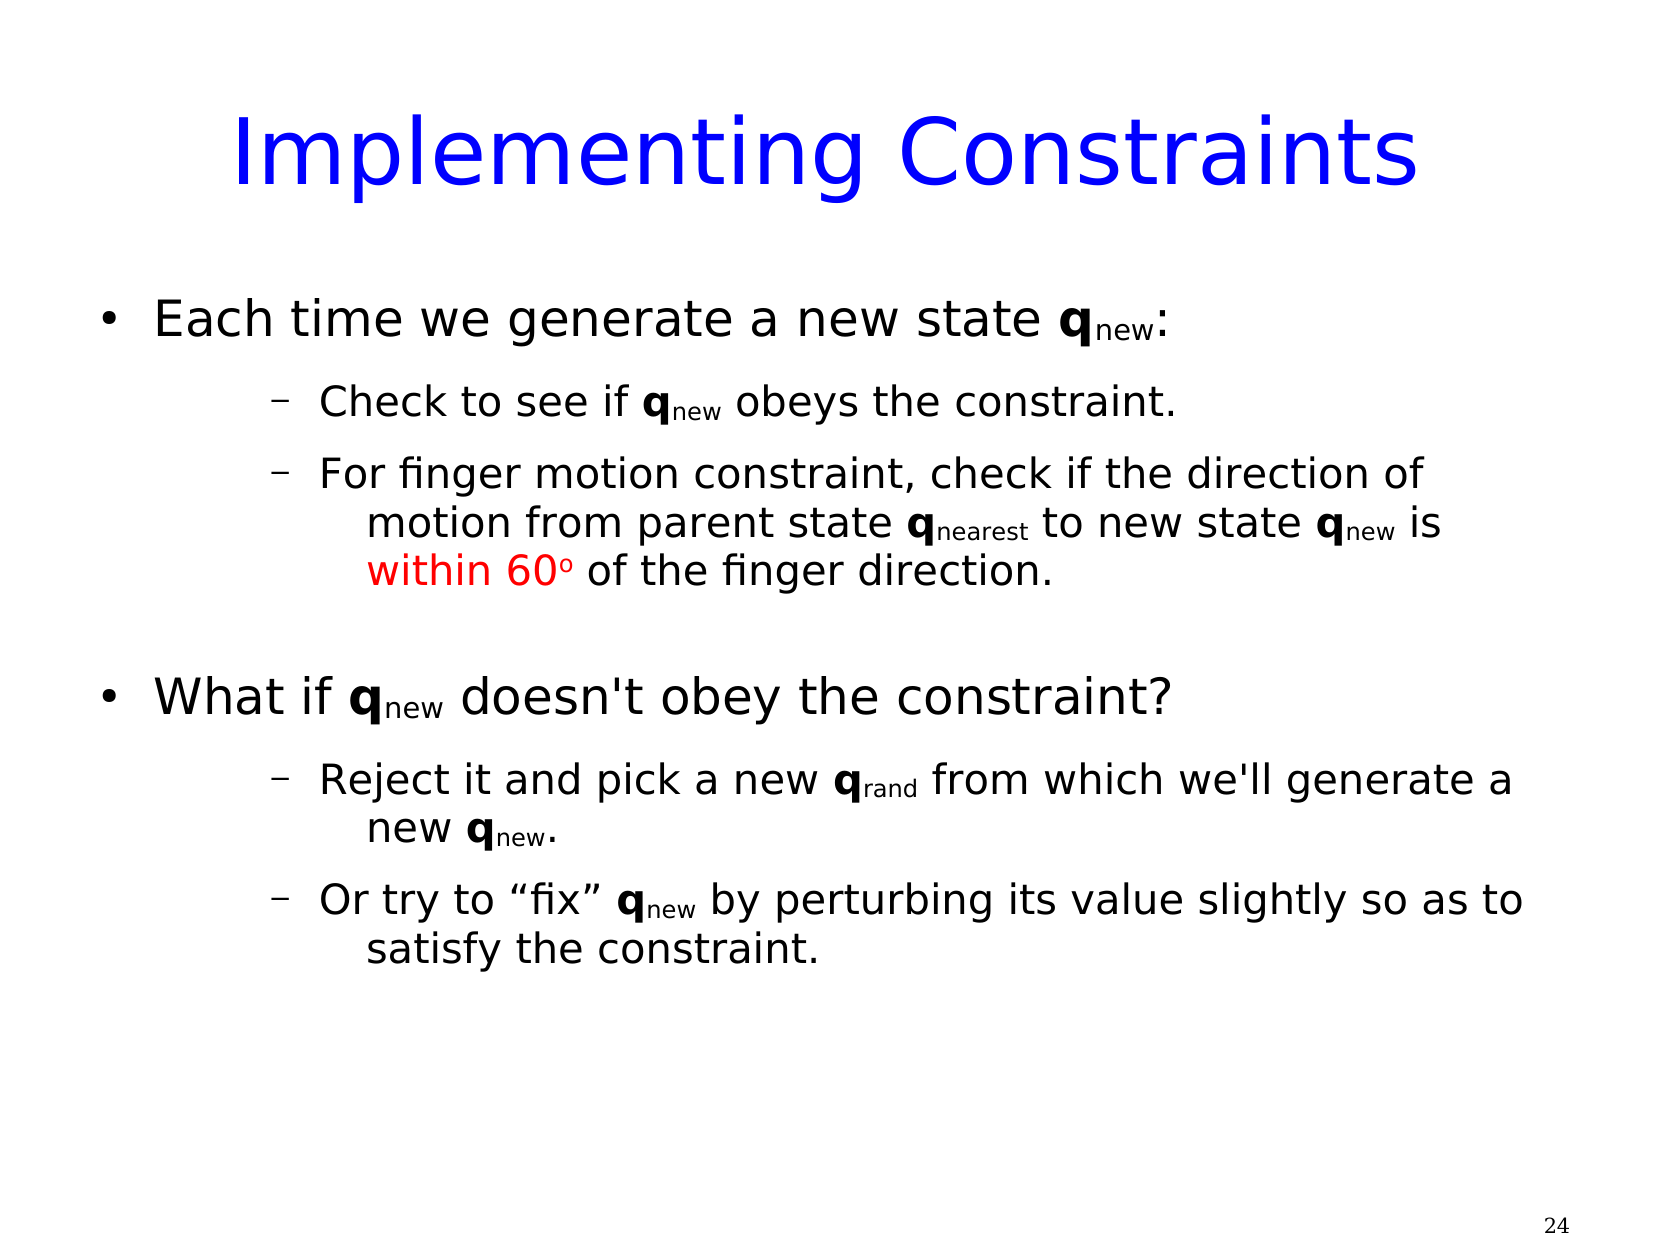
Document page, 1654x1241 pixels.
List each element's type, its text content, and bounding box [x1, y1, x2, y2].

title Implementing Constraints [82, 56, 1571, 250]
list Each time we generate a new state qnew: Check to see if qnew obeys the constraint. For finger motion constraint, check if the direction of motion from parent state qnearest to new state qnew is within 60o of the finger direction. What if qnew doesn't obey the constraint? Reject it and pick a new qrand from which we'll generate a new qnew. Or try to “fix” qnew by perturbing its value slightly so as to satisfy the constraint. [82, 290, 1571, 1095]
